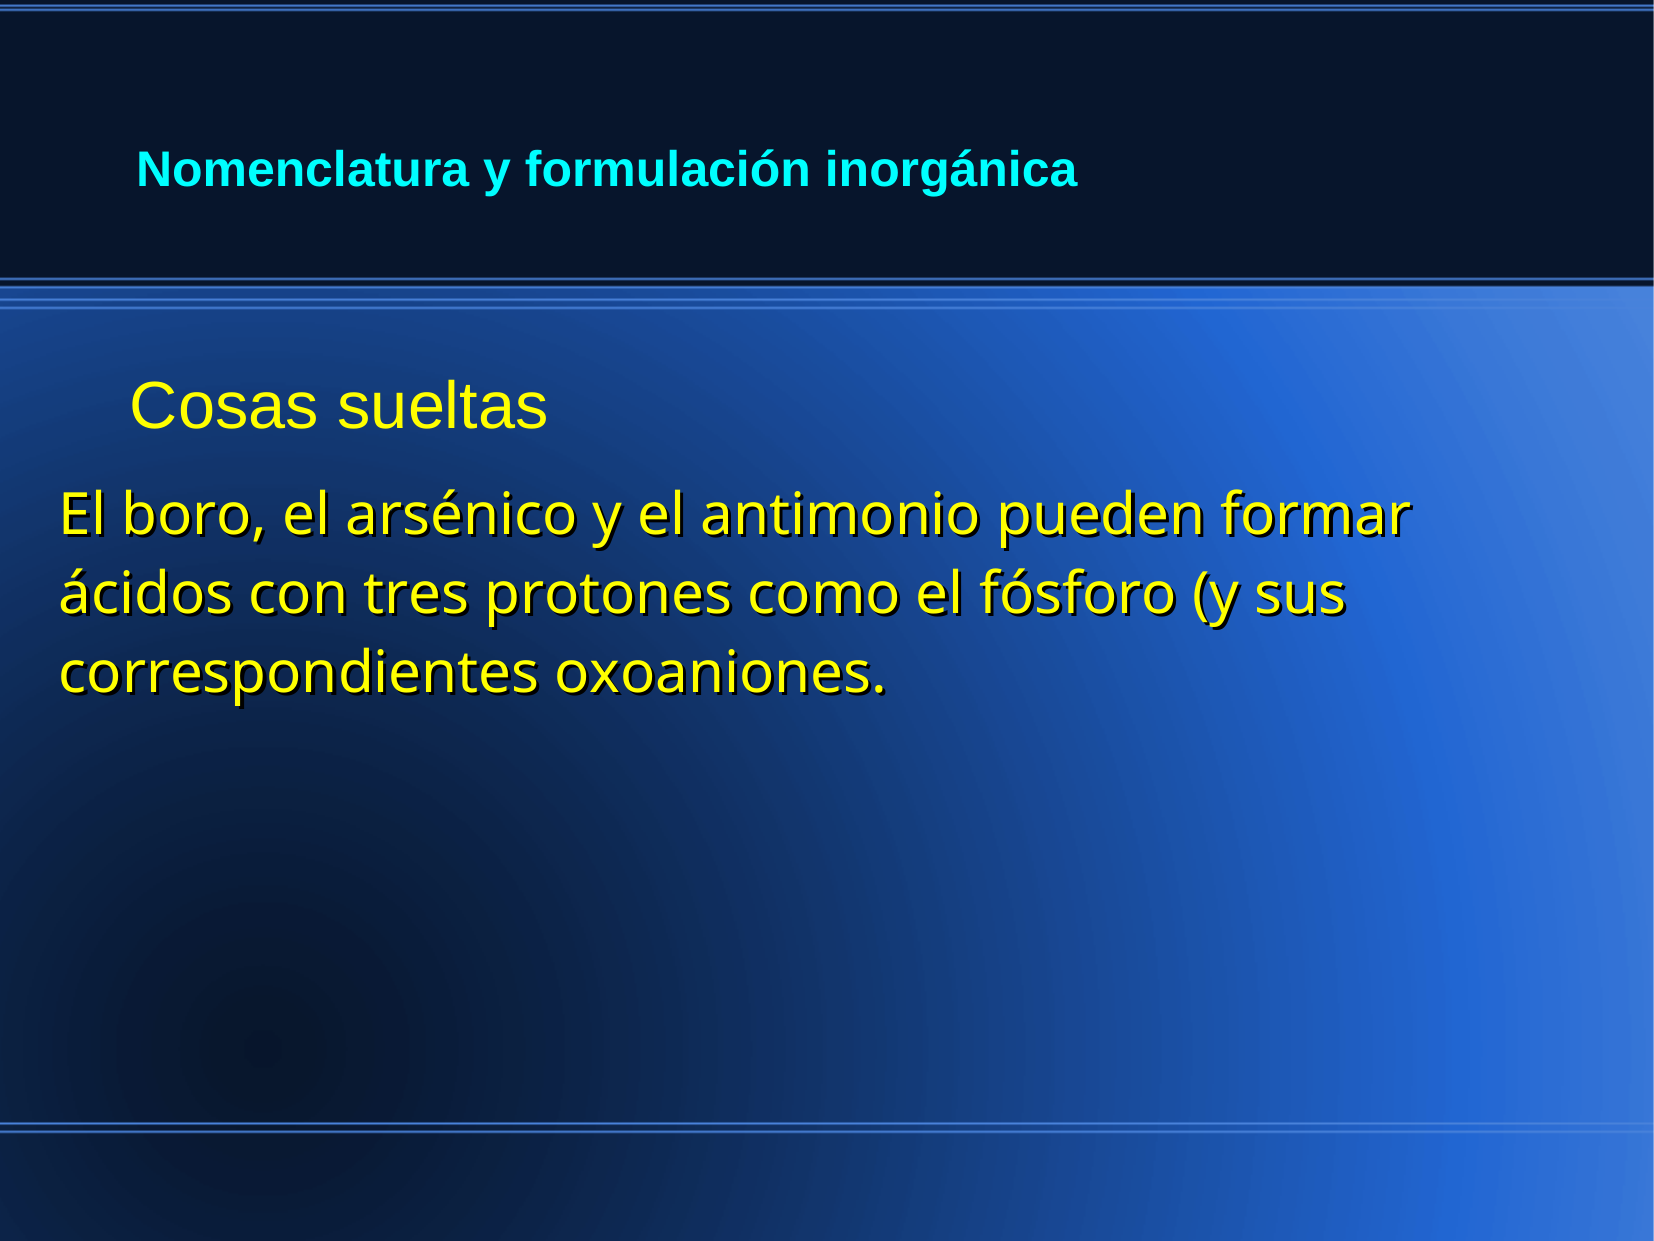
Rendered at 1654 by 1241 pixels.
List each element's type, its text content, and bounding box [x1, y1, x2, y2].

text_box El boro, el arsénico y el antimonio pueden formar ácidos con tres protones como el fósforo (y sus correspondientes oxoaniones. [59, 472, 1595, 704]
picture [0, 0, 1654, 1241]
list Cosas sueltas [59, 368, 709, 443]
title Nomenclatura y formulación inorgánica [32, 118, 1182, 220]
